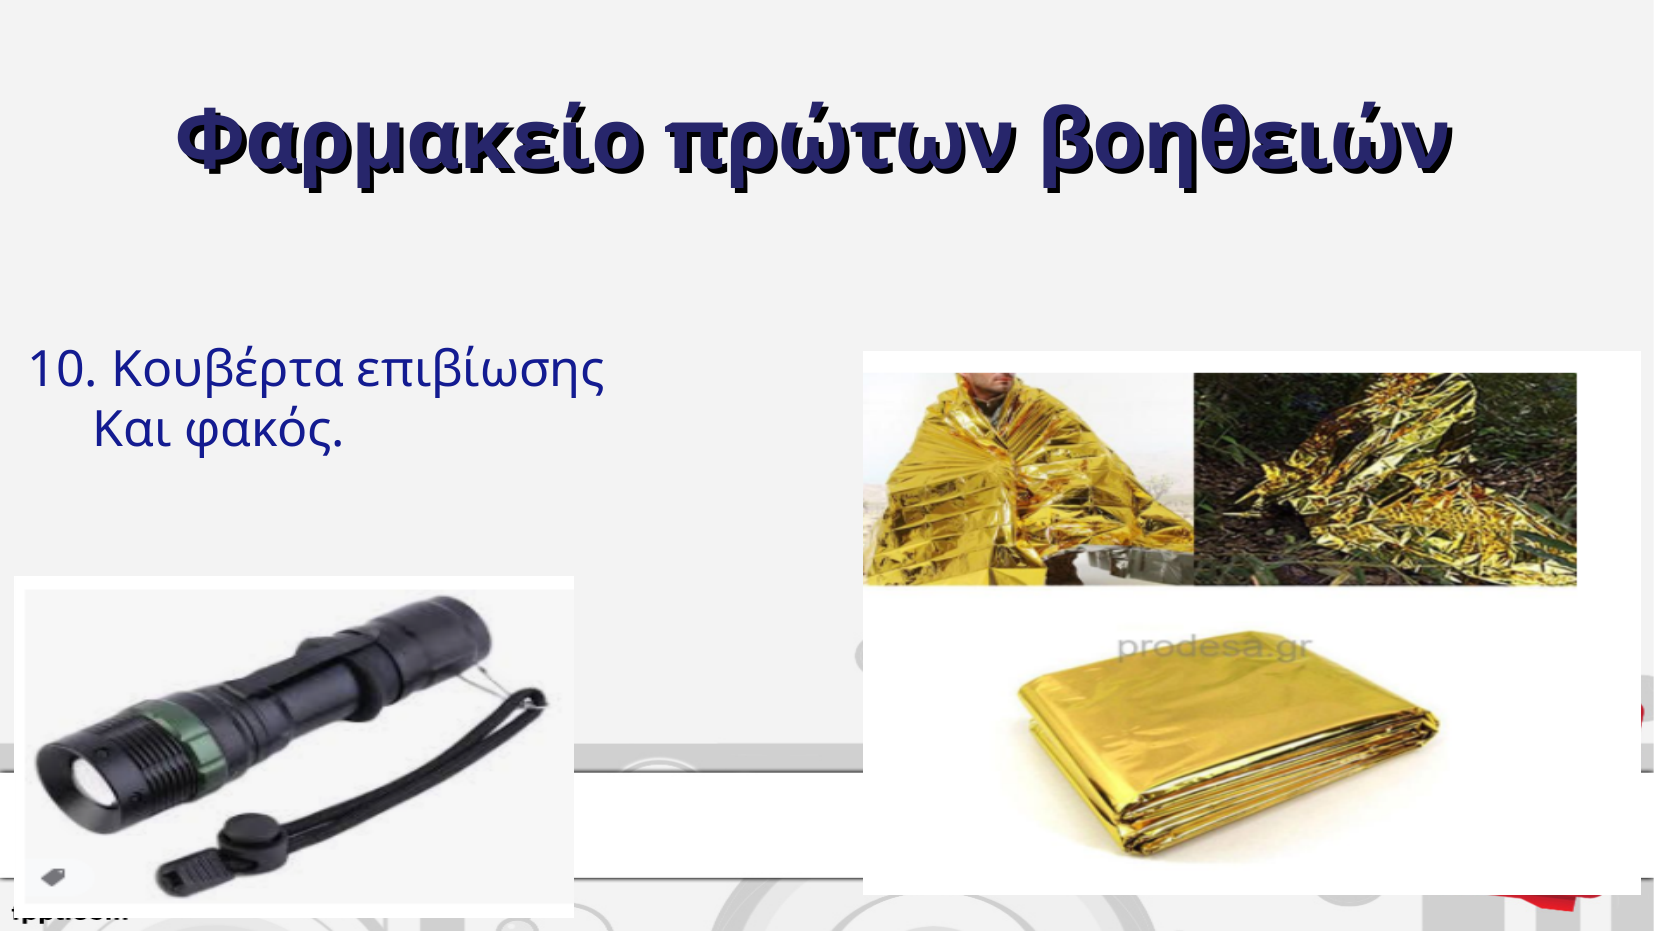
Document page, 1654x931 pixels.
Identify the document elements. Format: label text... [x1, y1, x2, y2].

text_box Φαρμακείο πρώτων βοηθειών [1060, 119, 1076, 159]
text_box Φαρμακείο πρώτων βοηθειών [159, 78, 1628, 174]
picture [0, 0, 1654, 931]
text_box 10. Κουβέρτα επιβίωσης Και φακός. [12, 328, 737, 441]
